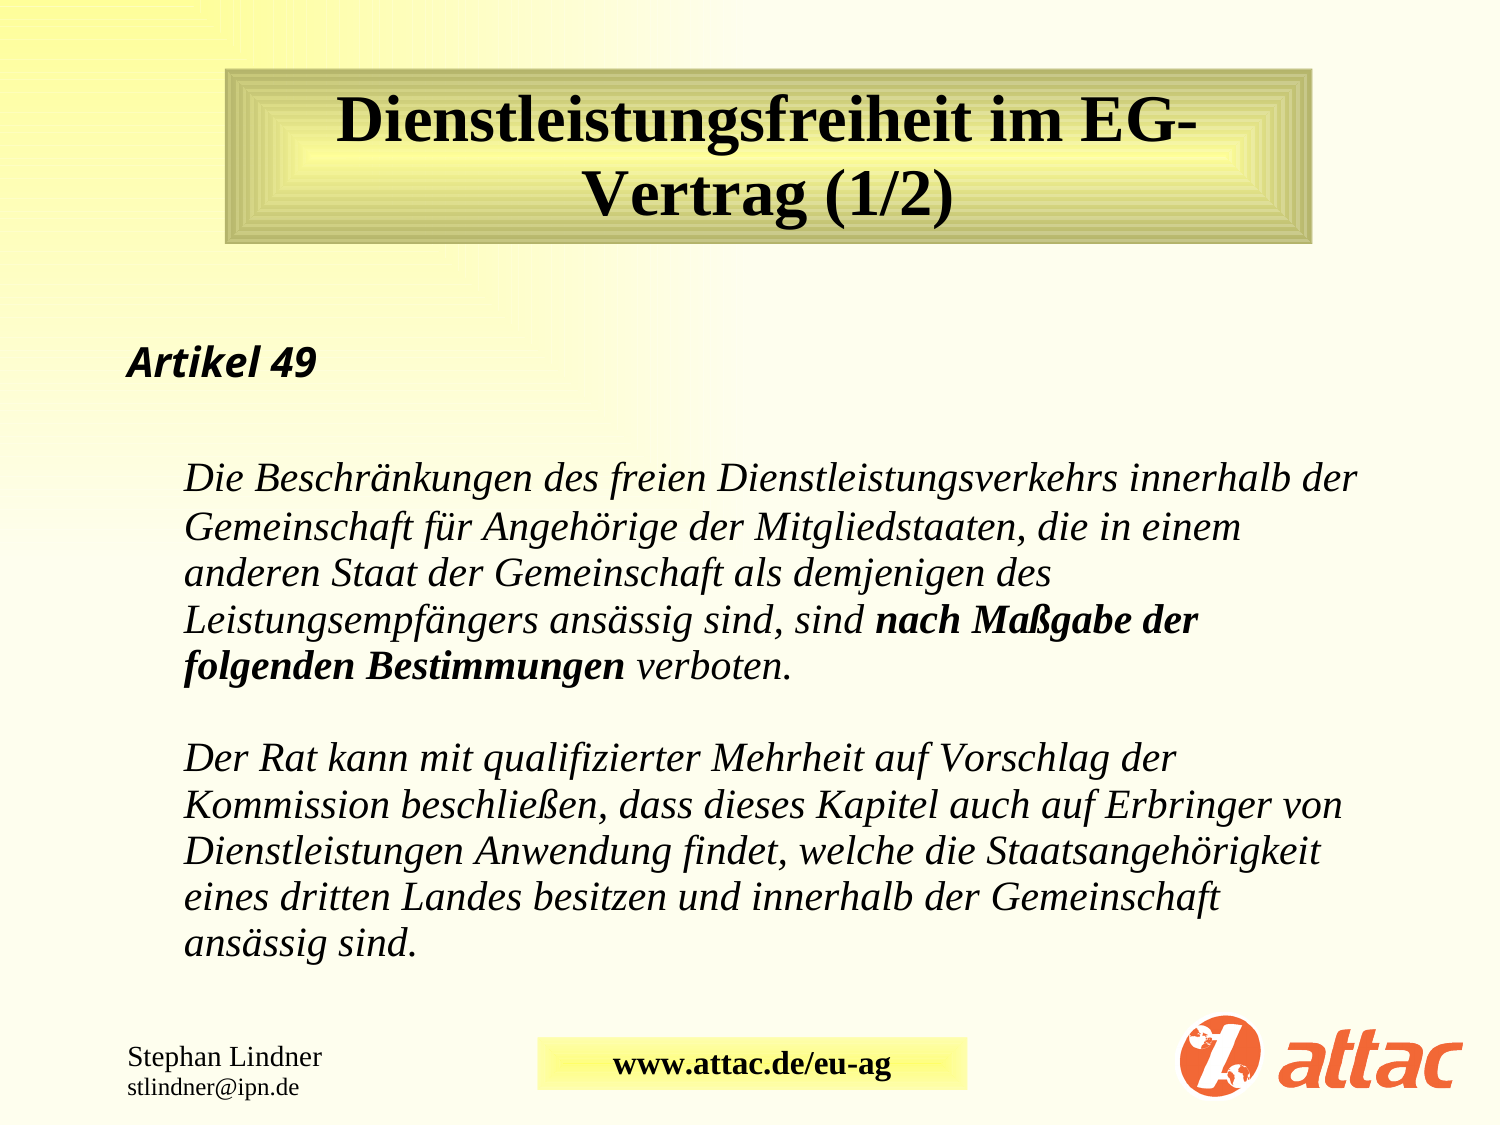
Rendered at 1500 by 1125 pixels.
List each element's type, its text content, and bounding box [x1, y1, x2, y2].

picture [1175, 1012, 1463, 1101]
list Artikel 49 Die Beschränkungen des freien Dienstleistungsverkehrs innerhalb der Gemeinschaft für Angehörige der Mitgliedstaaten, die in einem anderen Staat der Gemeinschaft als demjenigen des Leistungsempfängers ansässig sind, sind nach Maßgabe der folgenden Bestimmungen verboten. Der Rat kann mit qualifizierter Mehrheit auf Vorschlag der Kommission beschließen, dass dieses Kapitel auch auf Erbringer von Dienstleistungen Anwendung findet, welche die Staatsangehörigkeit eines dritten Landes besitzen und innerhalb der Gemeinschaft ansässig sind. [112, 324, 1388, 1001]
text_box Stephan Lindner stlindner@ipn.de [112, 1032, 338, 1109]
title Dienstleistungsfreiheit im EG-Vertrag (1/2) [224, 68, 1313, 244]
text_box www.attac.de/eu-ag [537, 1037, 968, 1090]
